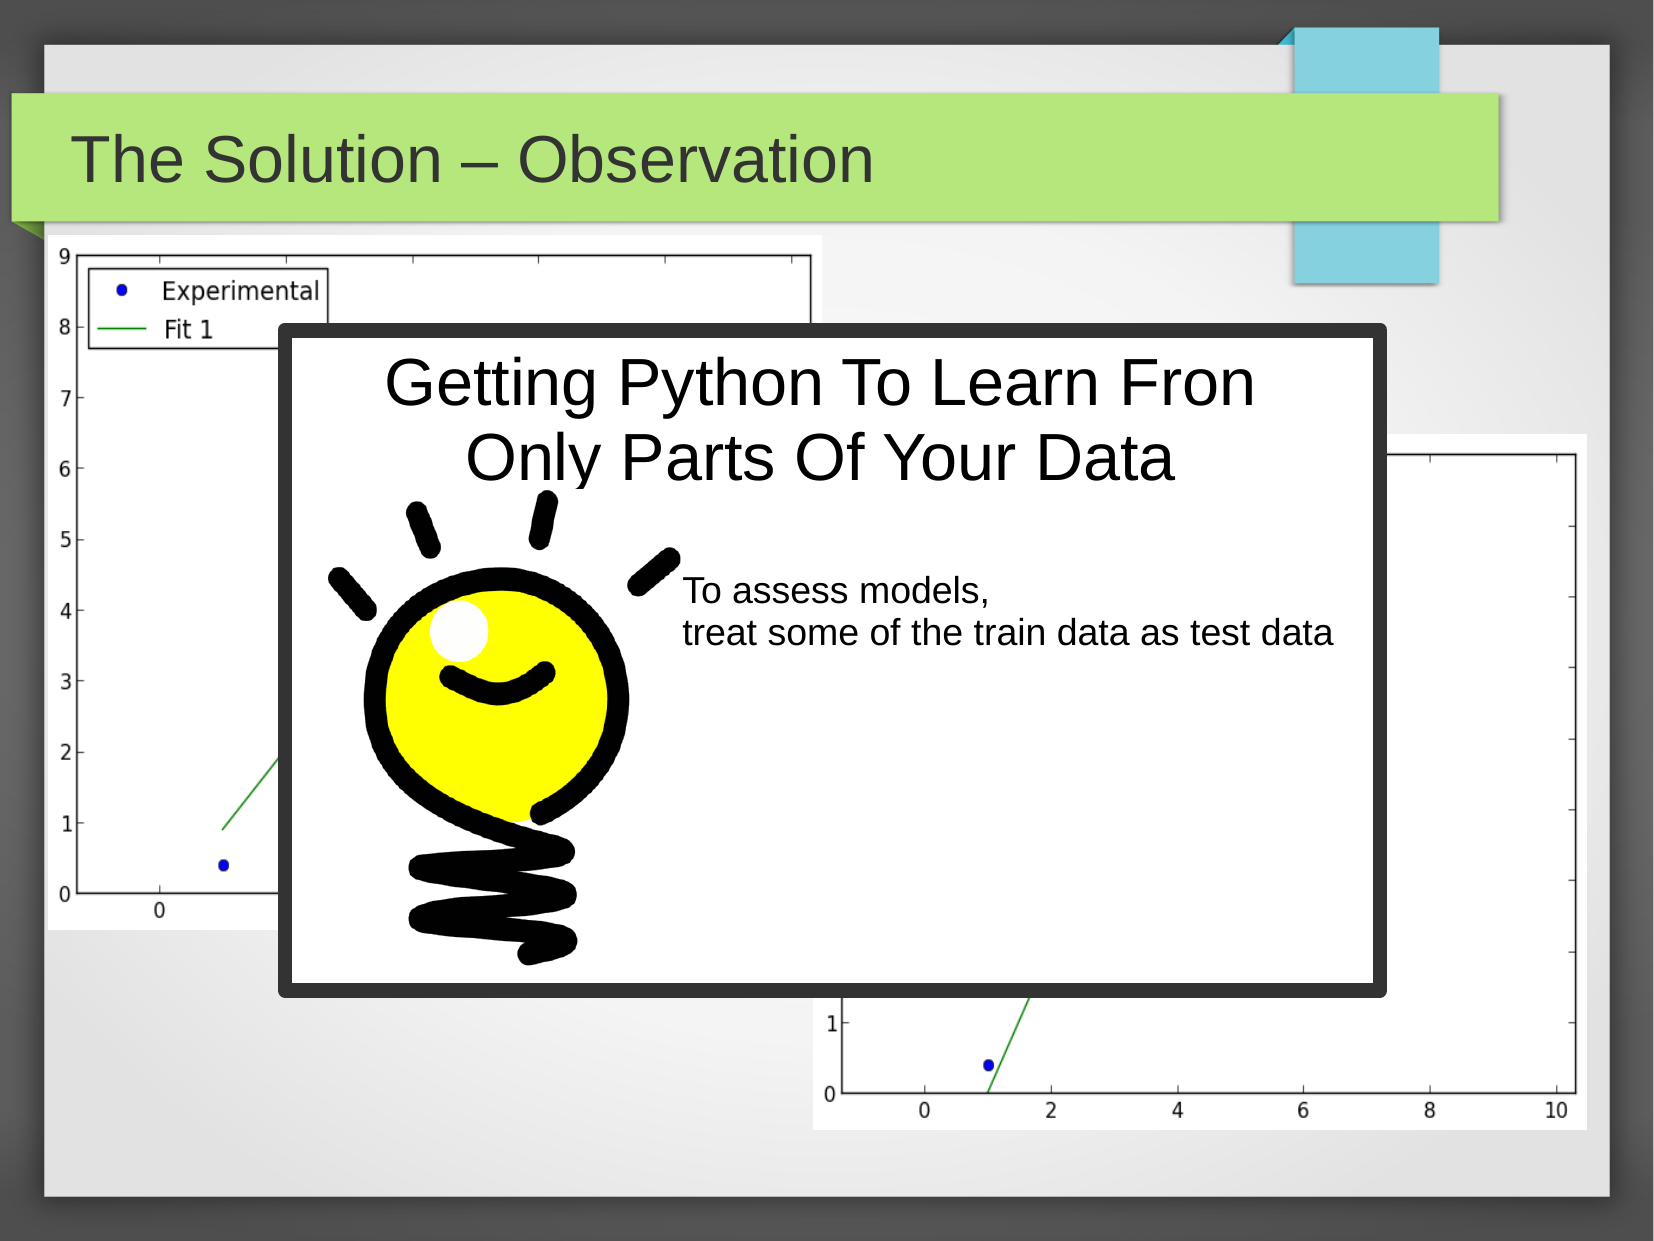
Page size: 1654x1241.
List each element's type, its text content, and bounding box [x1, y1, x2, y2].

title The Solution – Observation [70, 106, 1591, 213]
text_box Getting Python To Learn Fron Only Parts Of Your Data To assess models, treat some of the train data as test data [285, 330, 1381, 991]
picture [0, 0, 1654, 1241]
